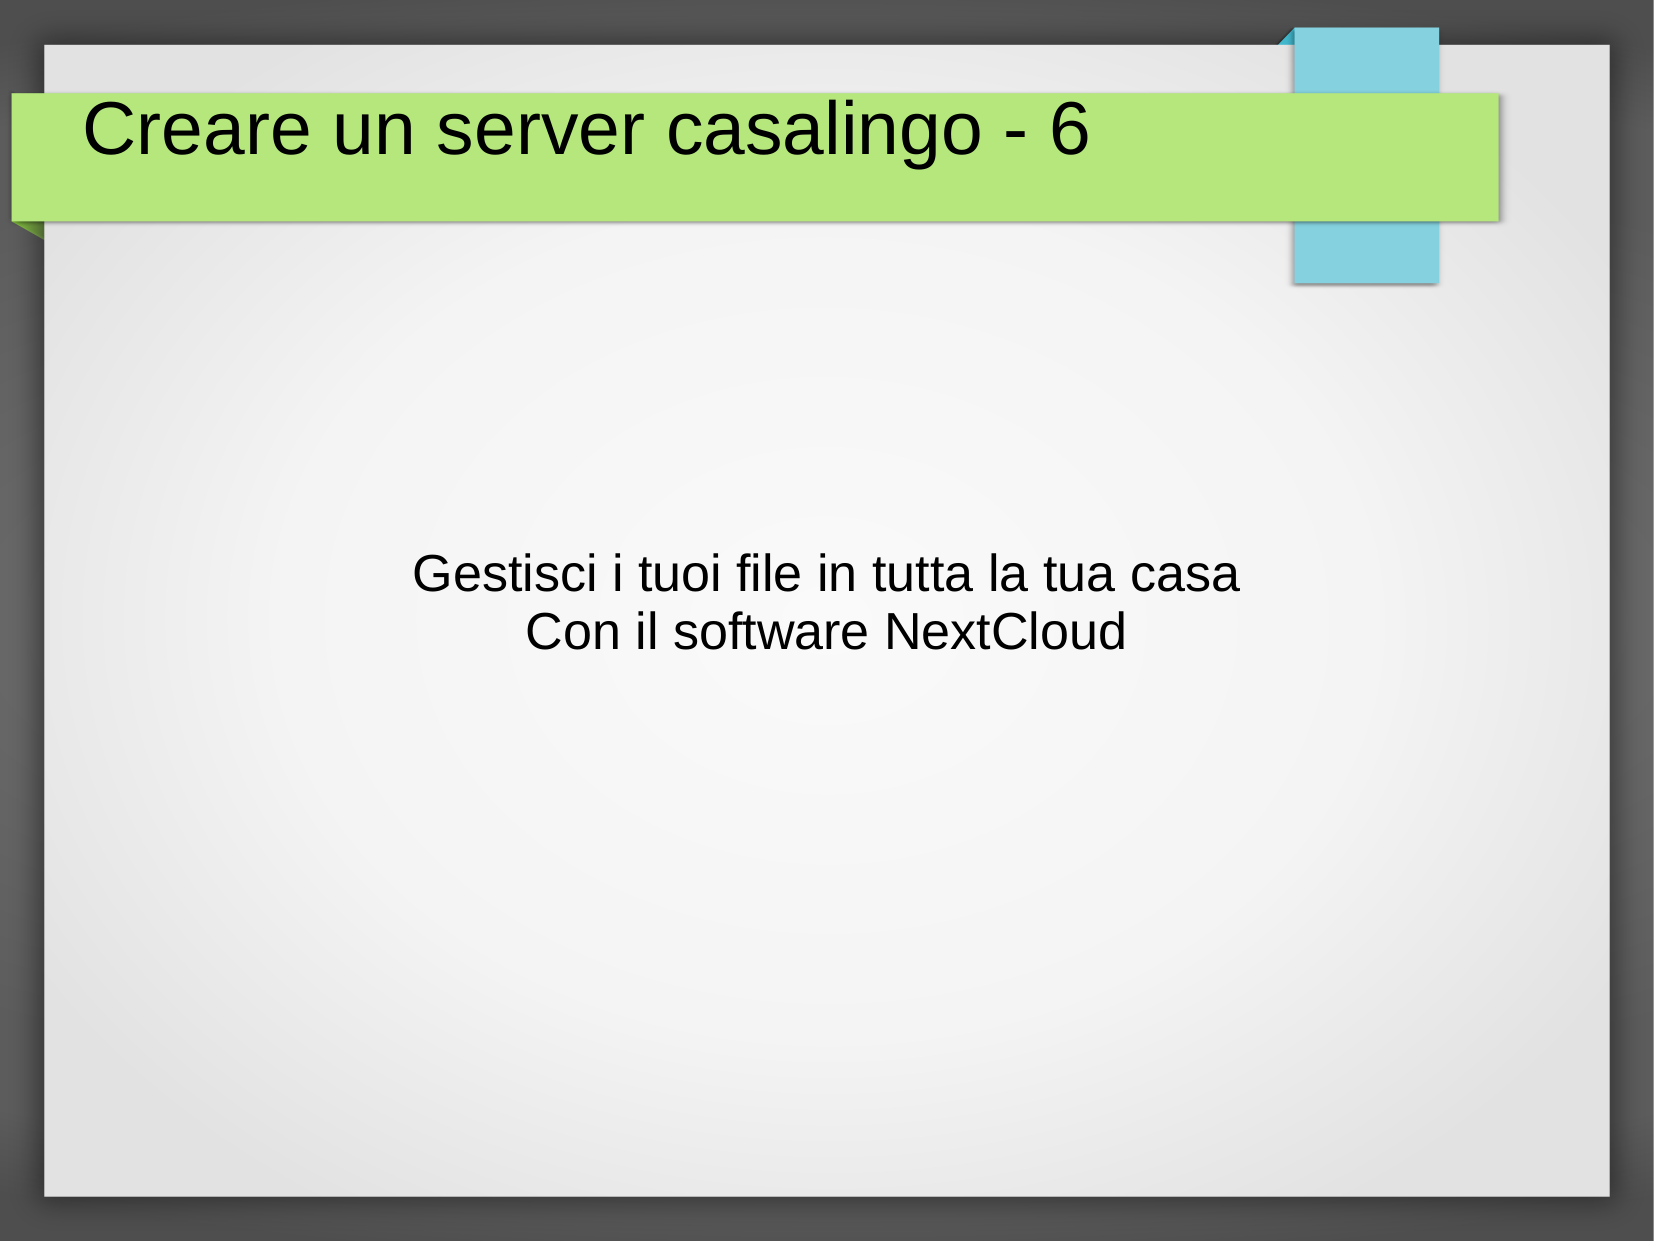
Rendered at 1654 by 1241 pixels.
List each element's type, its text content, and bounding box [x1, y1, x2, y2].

title Creare un server casalingo - 6 [82, 44, 1264, 213]
picture [0, 0, 1654, 1241]
subtitle Gestisci i tuoi file in tutta la tua casa Con il software NextCloud [82, 295, 1571, 1015]
